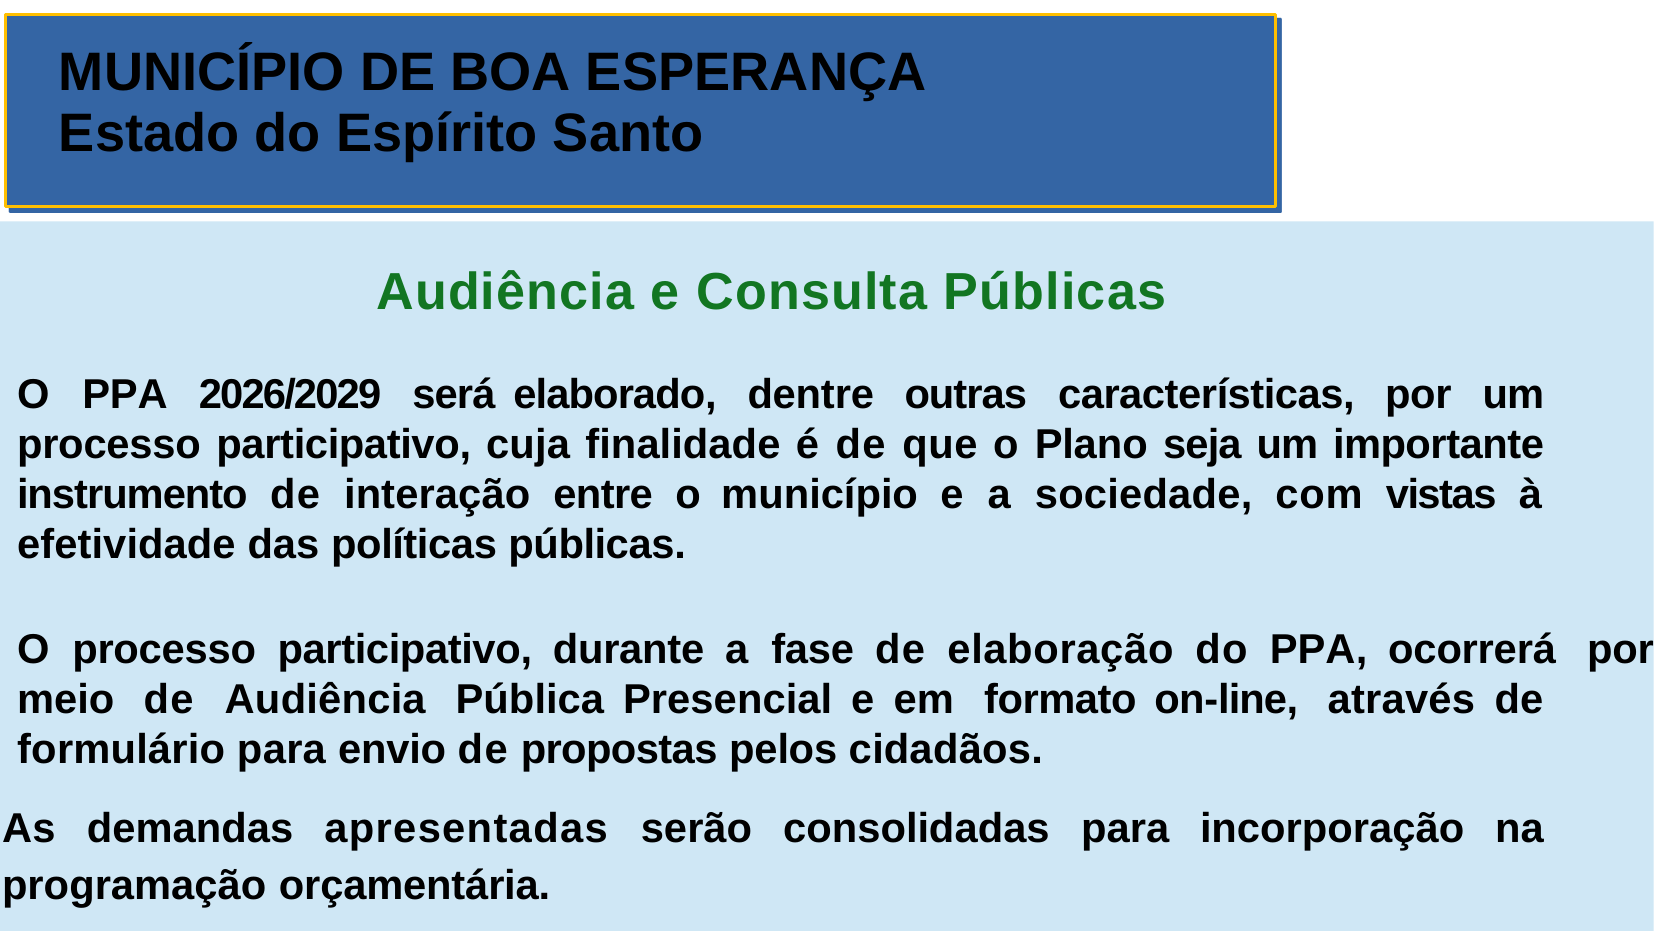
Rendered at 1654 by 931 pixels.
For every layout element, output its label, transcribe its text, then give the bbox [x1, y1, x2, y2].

subtitle Audiência e Consulta Públicas O PPA 2026/2029 será elaborado, dentre outras características, por um processo participativo, cuja finalidade é de que o Plano seja um importante instrumento de interação entre o município e a sociedade, com vistas à efetividade das políticas públicas. O processo participativo, durante a fase de elaboração do PPA, ocorrerá por meio de Audiência Pública Presencial e em formato on-line, através de formulário para envio de propostas pelos cidadãos. As demandas apresentadas serão consolidadas para incorporação na programação orçamentária. [0, 221, 1654, 931]
title MUNICÍPIO DE BOA ESPERANÇA Estado do Espírito Santo [59, 23, 1152, 178]
